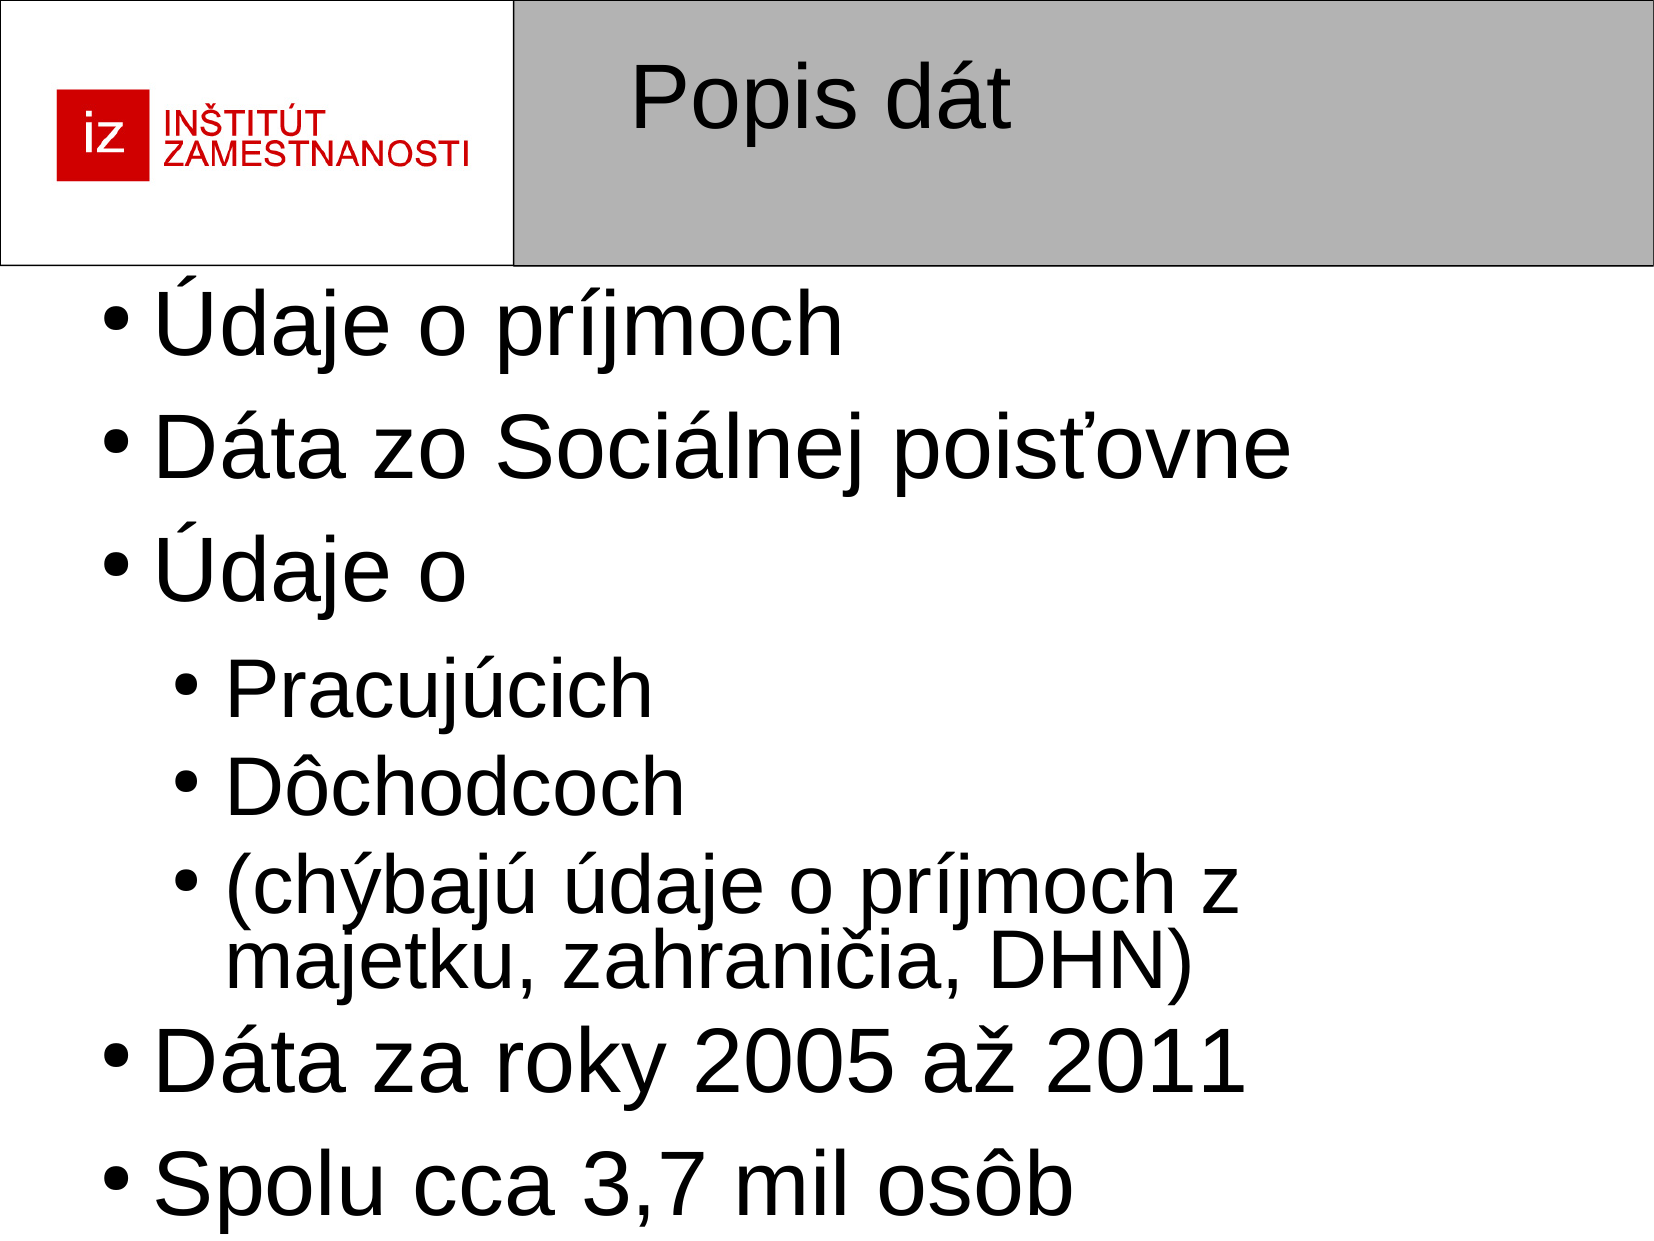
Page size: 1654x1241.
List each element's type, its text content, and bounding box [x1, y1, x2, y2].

picture [5, 8, 512, 257]
title Popis dát [76, 7, 1565, 200]
list Údaje o príjmoch Dáta zo Sociálnej poisťovne Údaje o Pracujúcich Dôchodcoch (chýbajú údaje o príjmoch z majetku, zahraničia, DHN) Dáta za roky 2005 až 2011 Spolu cca 3,7 mil osôb [82, 290, 1571, 1114]
